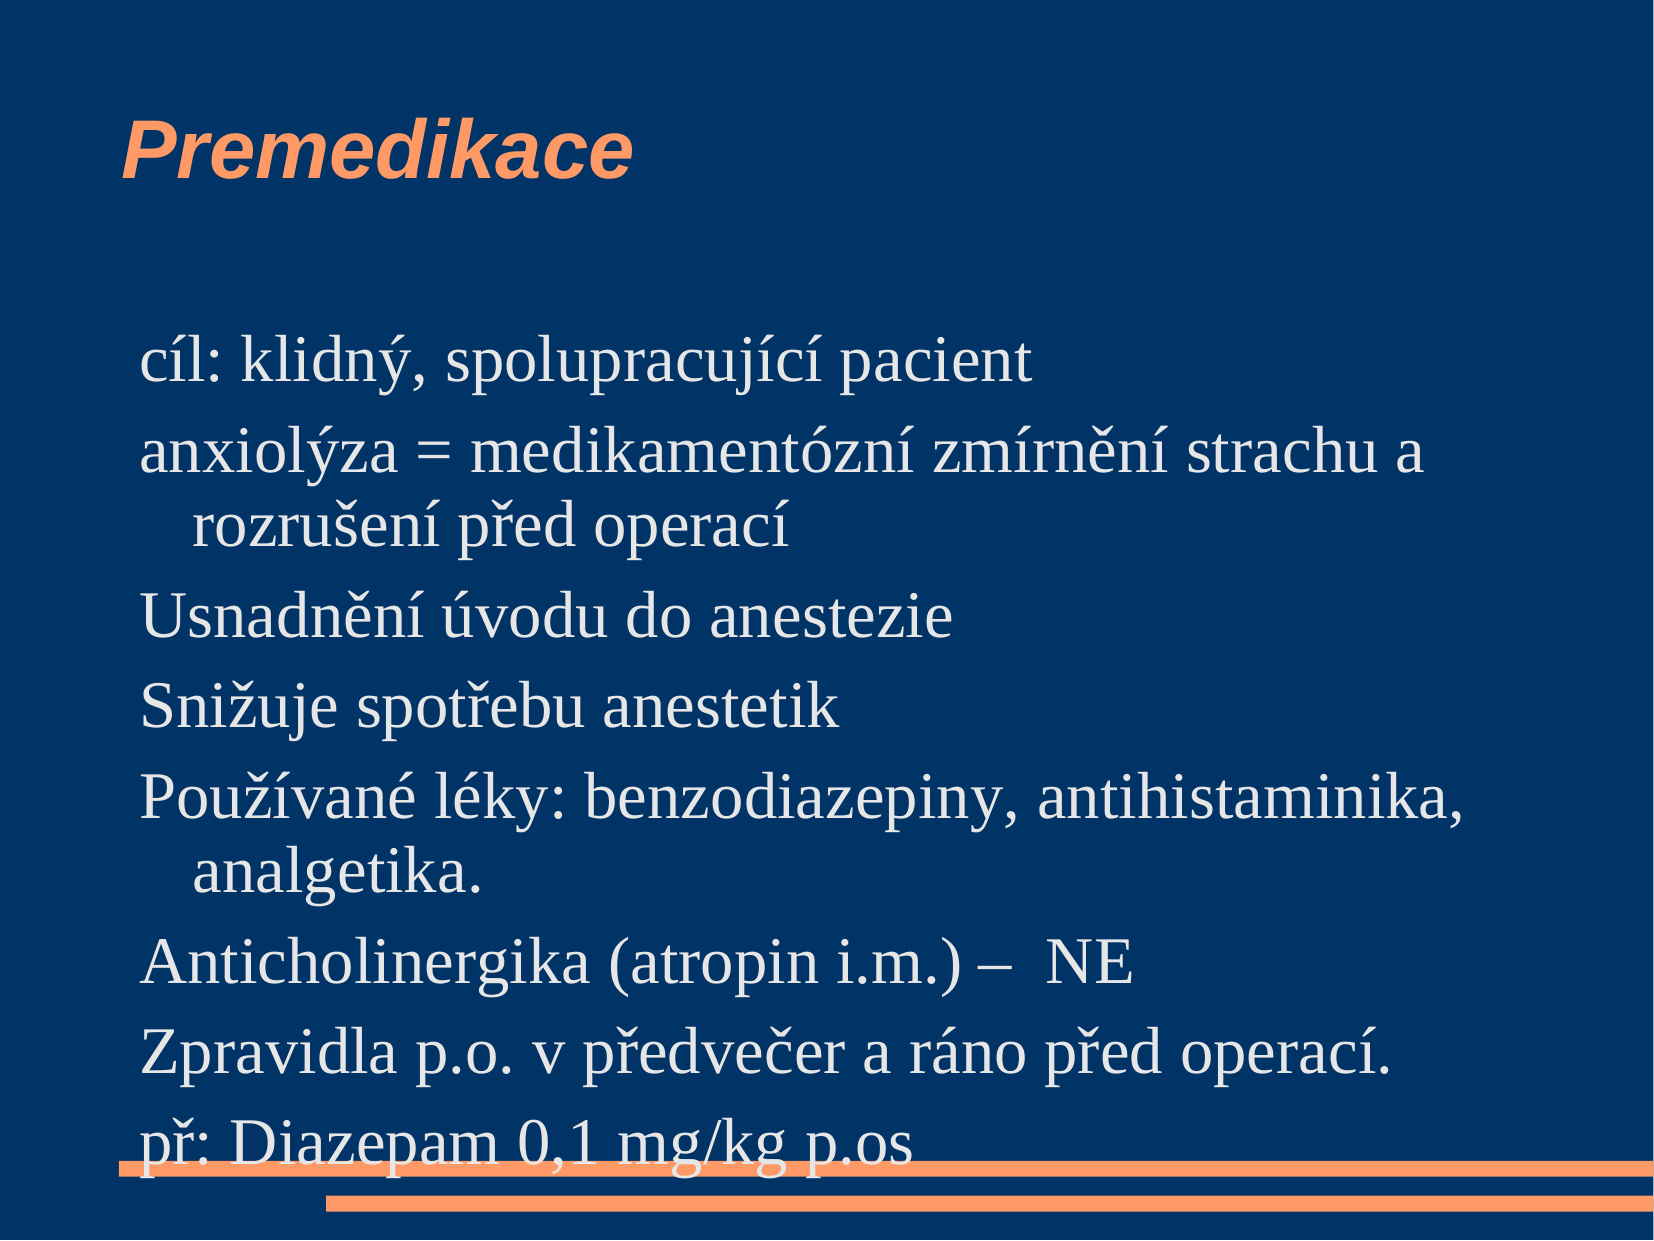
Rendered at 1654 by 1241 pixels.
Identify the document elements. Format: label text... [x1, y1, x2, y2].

title Premedikace [121, 46, 1534, 254]
list cíl: klidný, spolupracující pacient anxiolýza = medikamentózní zmírnění strachu a rozrušení před operací Usnadnění úvodu do anestezie Snižuje spotřebu anestetik Používané léky: benzodiazepiny, antihistaminika, analgetika. Anticholinergika (atropin i.m.) – NE Zpravidla p.o. v předvečer a ráno před operací. př: Diazepam 0,1 mg/kg p.os [121, 322, 1561, 1180]
